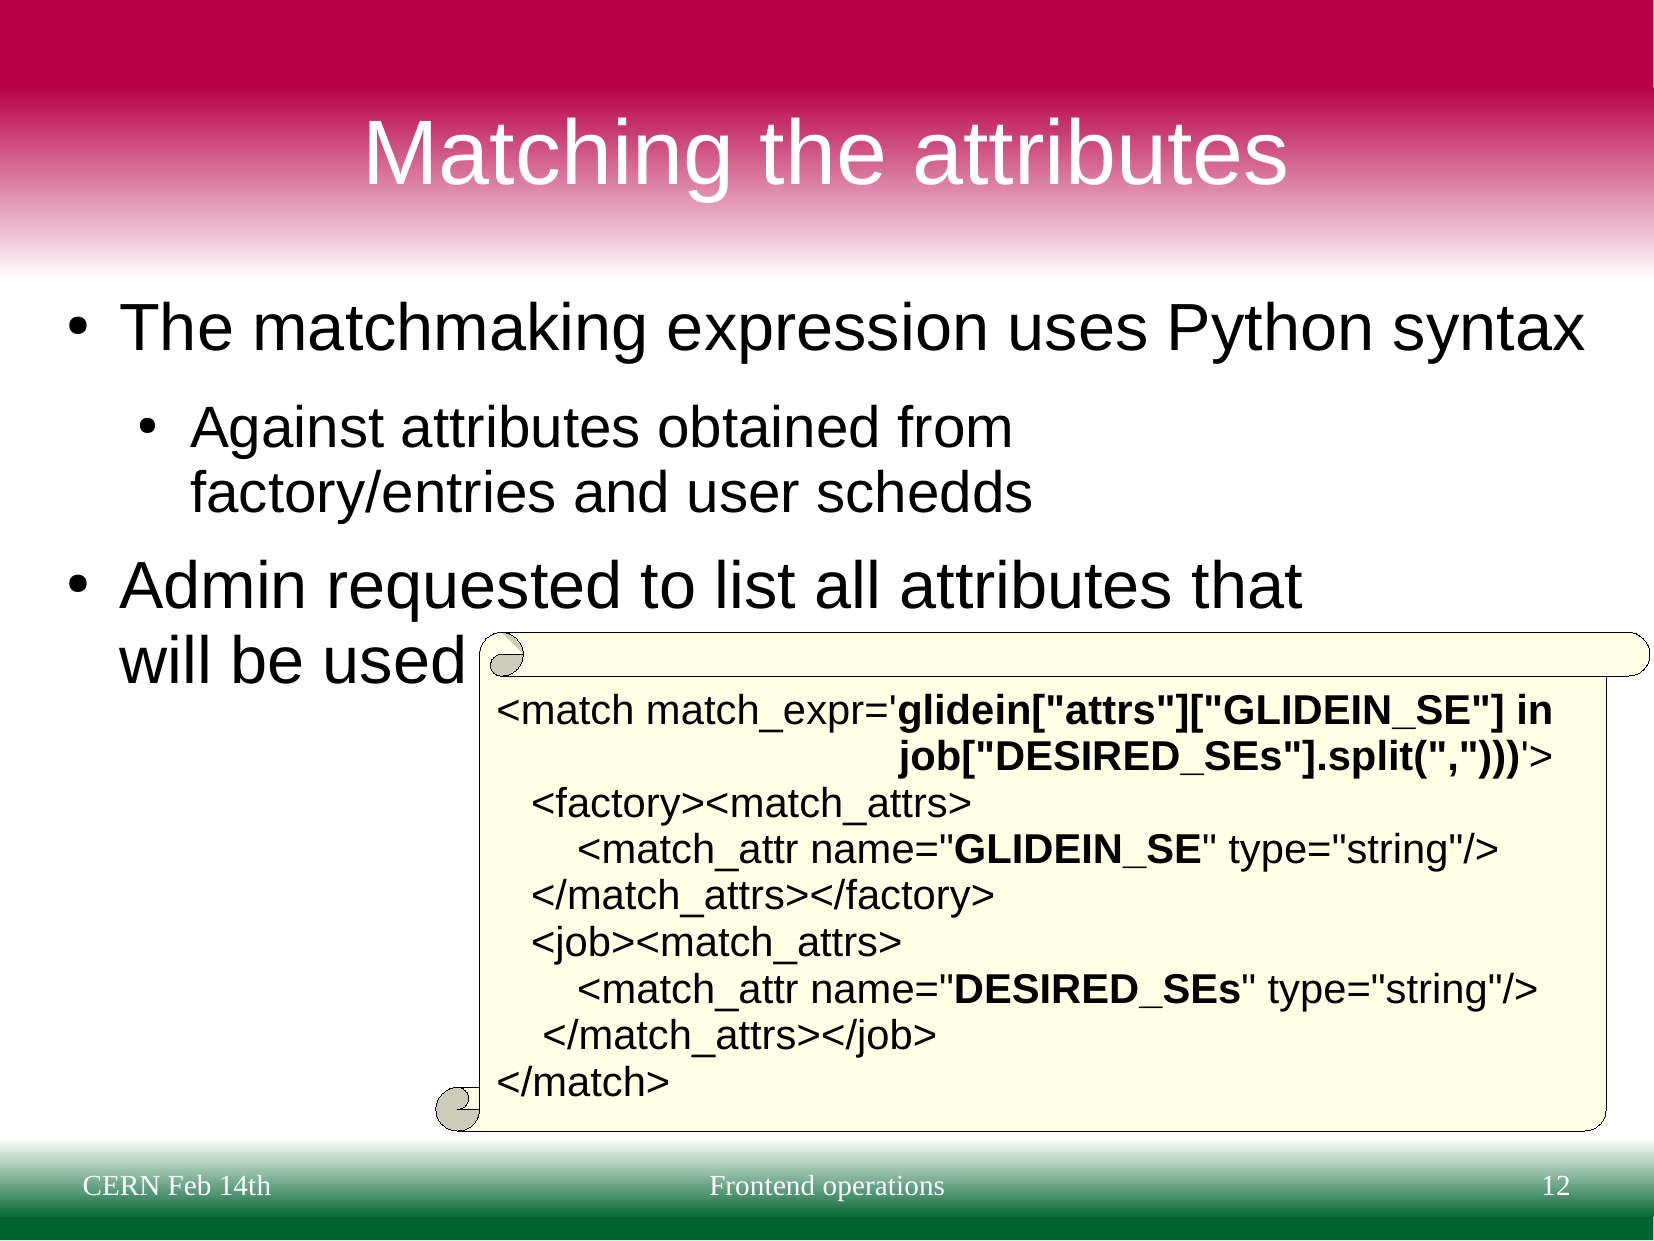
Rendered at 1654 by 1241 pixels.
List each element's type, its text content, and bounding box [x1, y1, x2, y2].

text_box <match match_expr='glidein["attrs"]["GLIDEIN_SE"] in job["DESIRED_SEs"].split(",")))'> <factory><match_attrs> <match_attr name="GLIDEIN_SE" type="string"/> </match_attrs></factory> <job><match_attrs> <match_attr name="DESIRED_SEs" type="string"/> </match_attrs></job> </match> [481, 679, 1629, 1113]
text_box [435, 632, 1650, 1132]
list The matchmaking expression uses Python syntax Against attributes obtained from factory/entries and user schedds Admin requested to list all attributes that will be used [48, 290, 1604, 1109]
title Matching the attributes [82, 56, 1571, 250]
